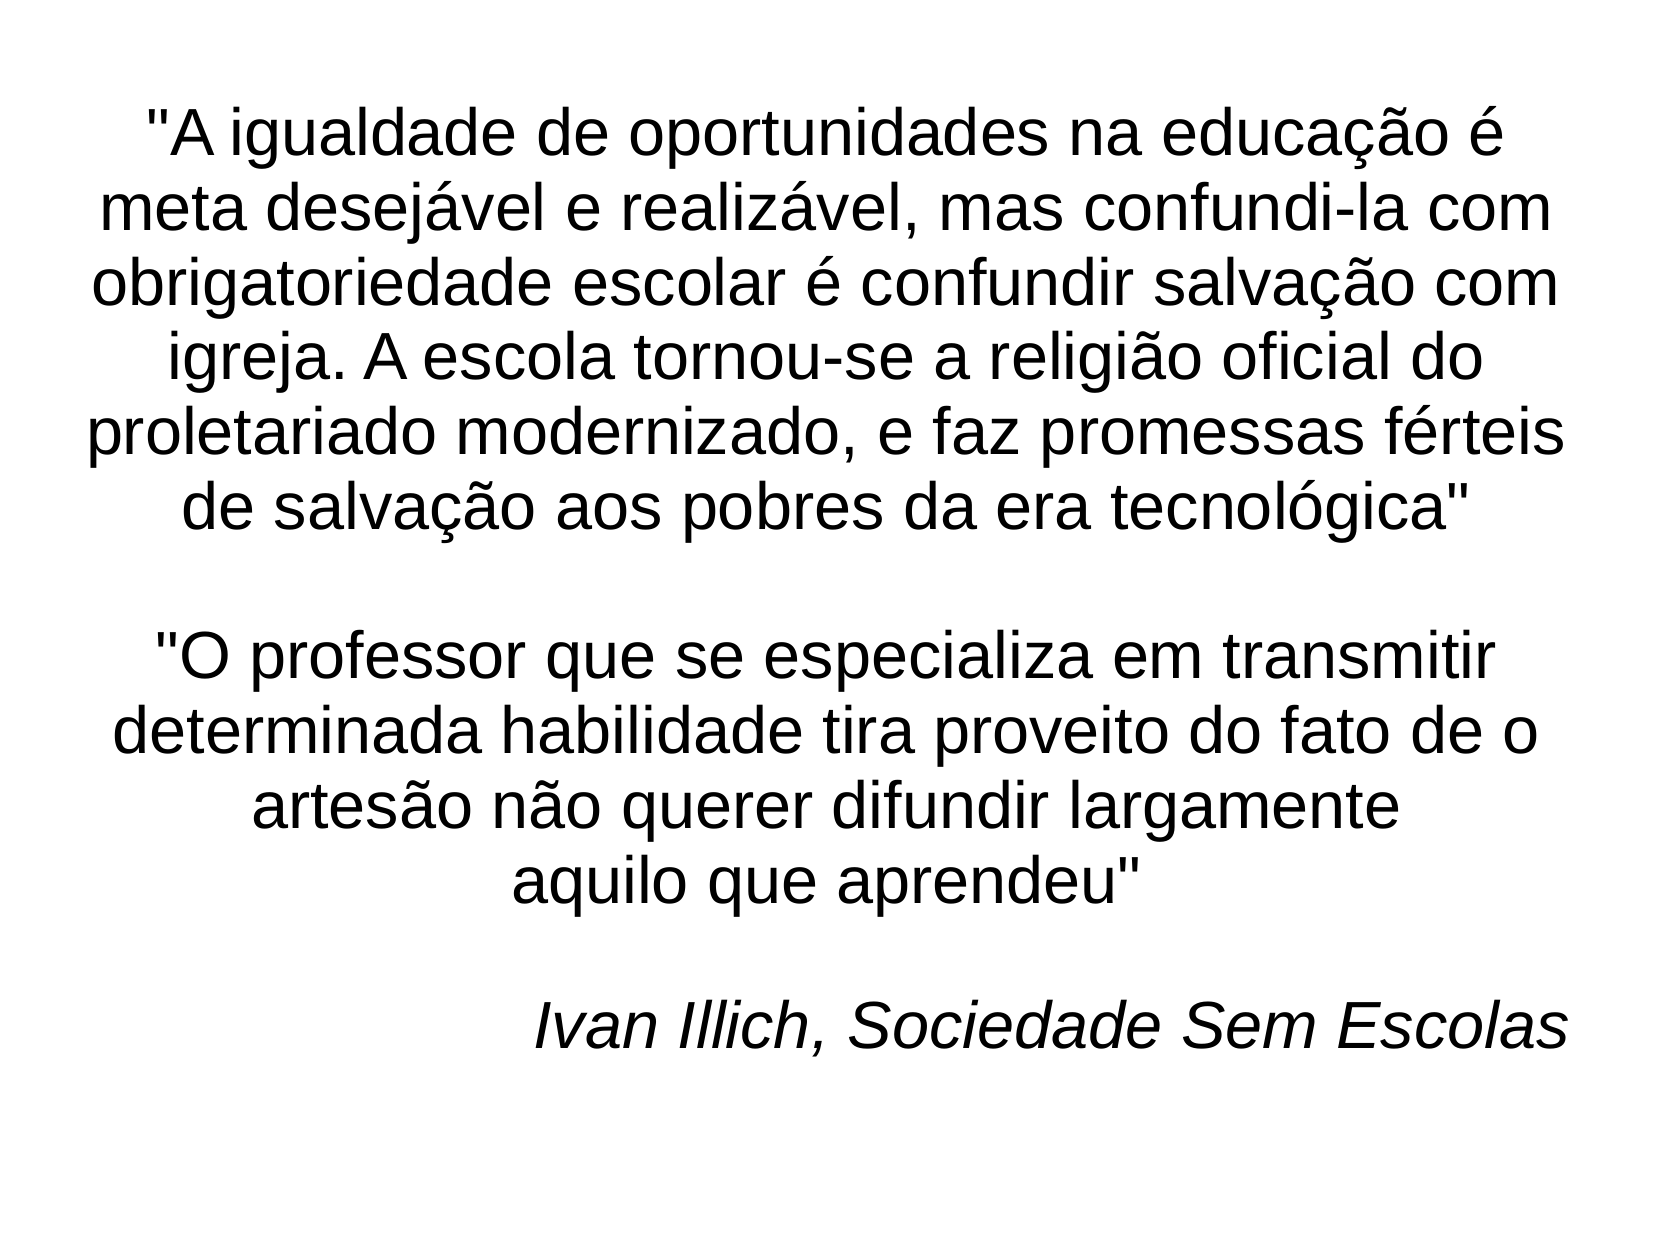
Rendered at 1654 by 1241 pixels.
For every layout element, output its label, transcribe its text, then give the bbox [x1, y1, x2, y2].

subtitle "A igualdade de oportunidades na educação é meta desejável e realizável, mas confundi-la com obrigatoriedade escolar é confundir salvação com igreja. A escola tornou-se a religião oficial do proletariado modernizado, e faz promessas férteis de salvação aos pobres da era tecnológica" "O professor que se especializa em transmitir determinada habilidade tira proveito do fato de o artesão não querer difundir largamente aquilo que aprendeu" Ivan Illich, Sociedade Sem Escolas [82, 94, 1571, 1063]
